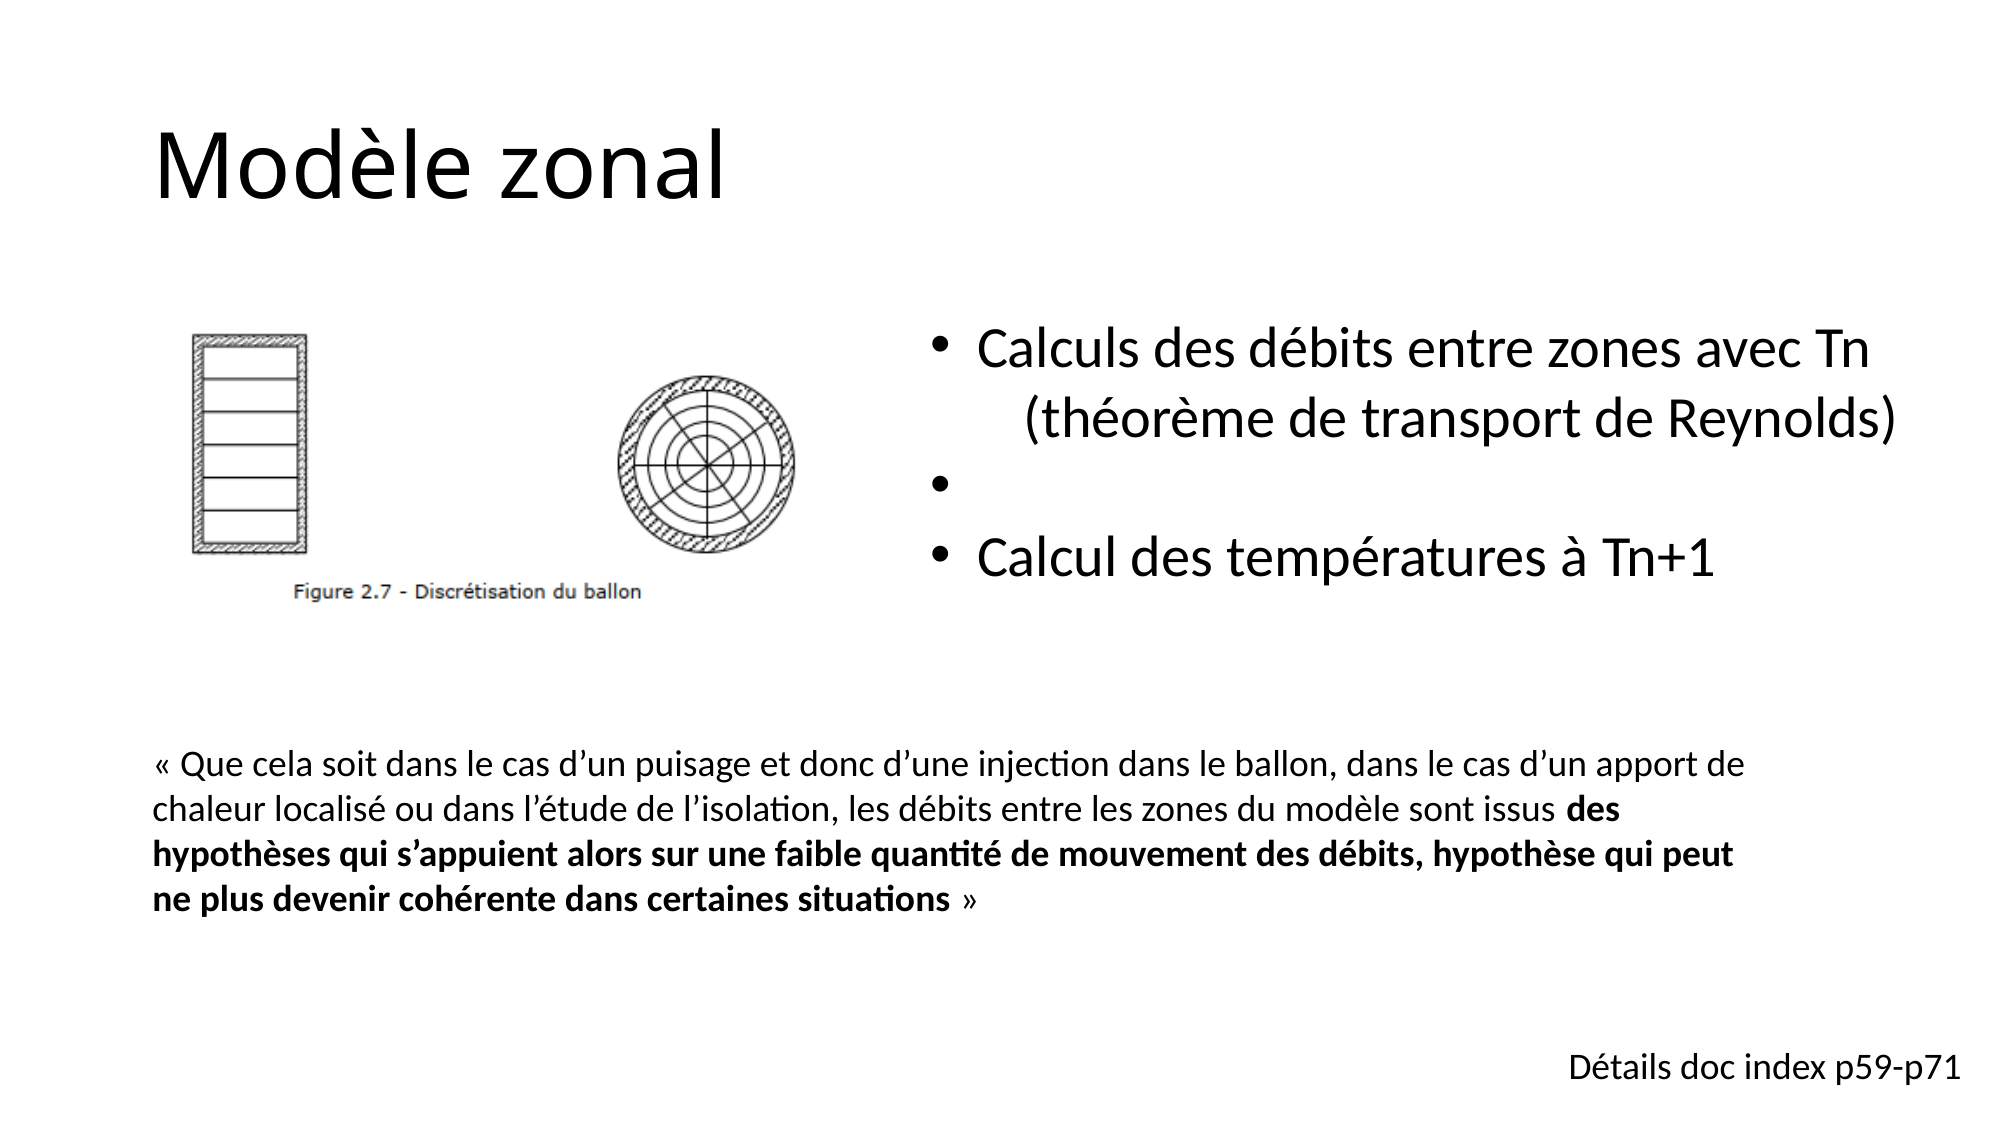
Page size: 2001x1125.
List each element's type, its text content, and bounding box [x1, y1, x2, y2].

picture [137, 303, 863, 618]
title Modèle zonal [137, 59, 1863, 278]
text_box Détails doc index p59-p71 [1554, 1035, 1977, 1095]
text_box Calculs des débits entre zones avec Tn (théorème de transport de Reynolds) Calcul des températures à Tn+1 [915, 301, 1971, 600]
text_box « Que cela soit dans le cas d’un puisage et donc d’une injection dans le ballon, dans le cas d’un apport de chaleur localisé ou dans l’étude de l’isolation, les débits entre les zones du modèle sont issus des hypothèses qui s’appuient alors sur une faible quantité de mouvement des débits, hypothèse qui peut ne plus devenir cohérente dans certaines situations » [137, 732, 1798, 927]
